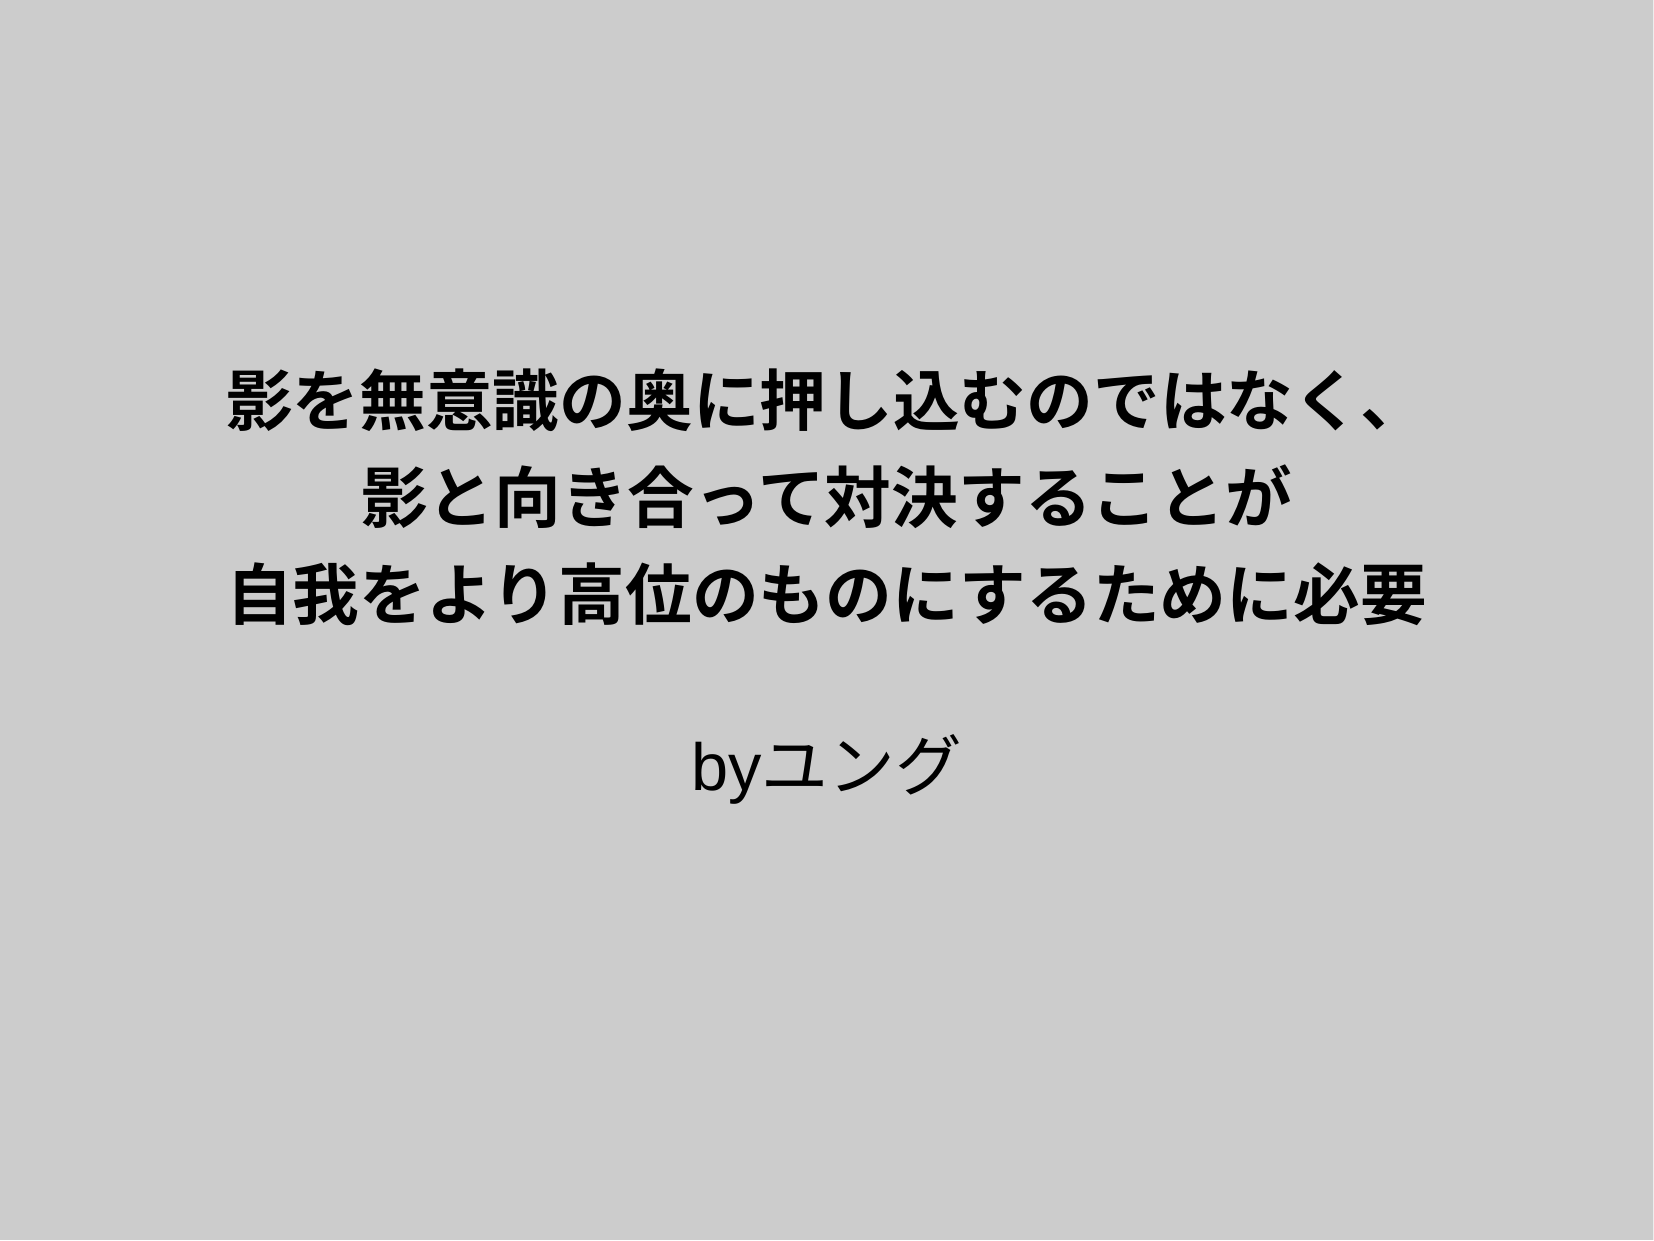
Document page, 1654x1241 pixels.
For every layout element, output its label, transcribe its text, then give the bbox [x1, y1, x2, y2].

subtitle 影を無意識の奥に押し込むのではなく、 影と向き合って対決することが 自我をより高位のものにするために必要 byユング [82, 56, 1571, 1102]
